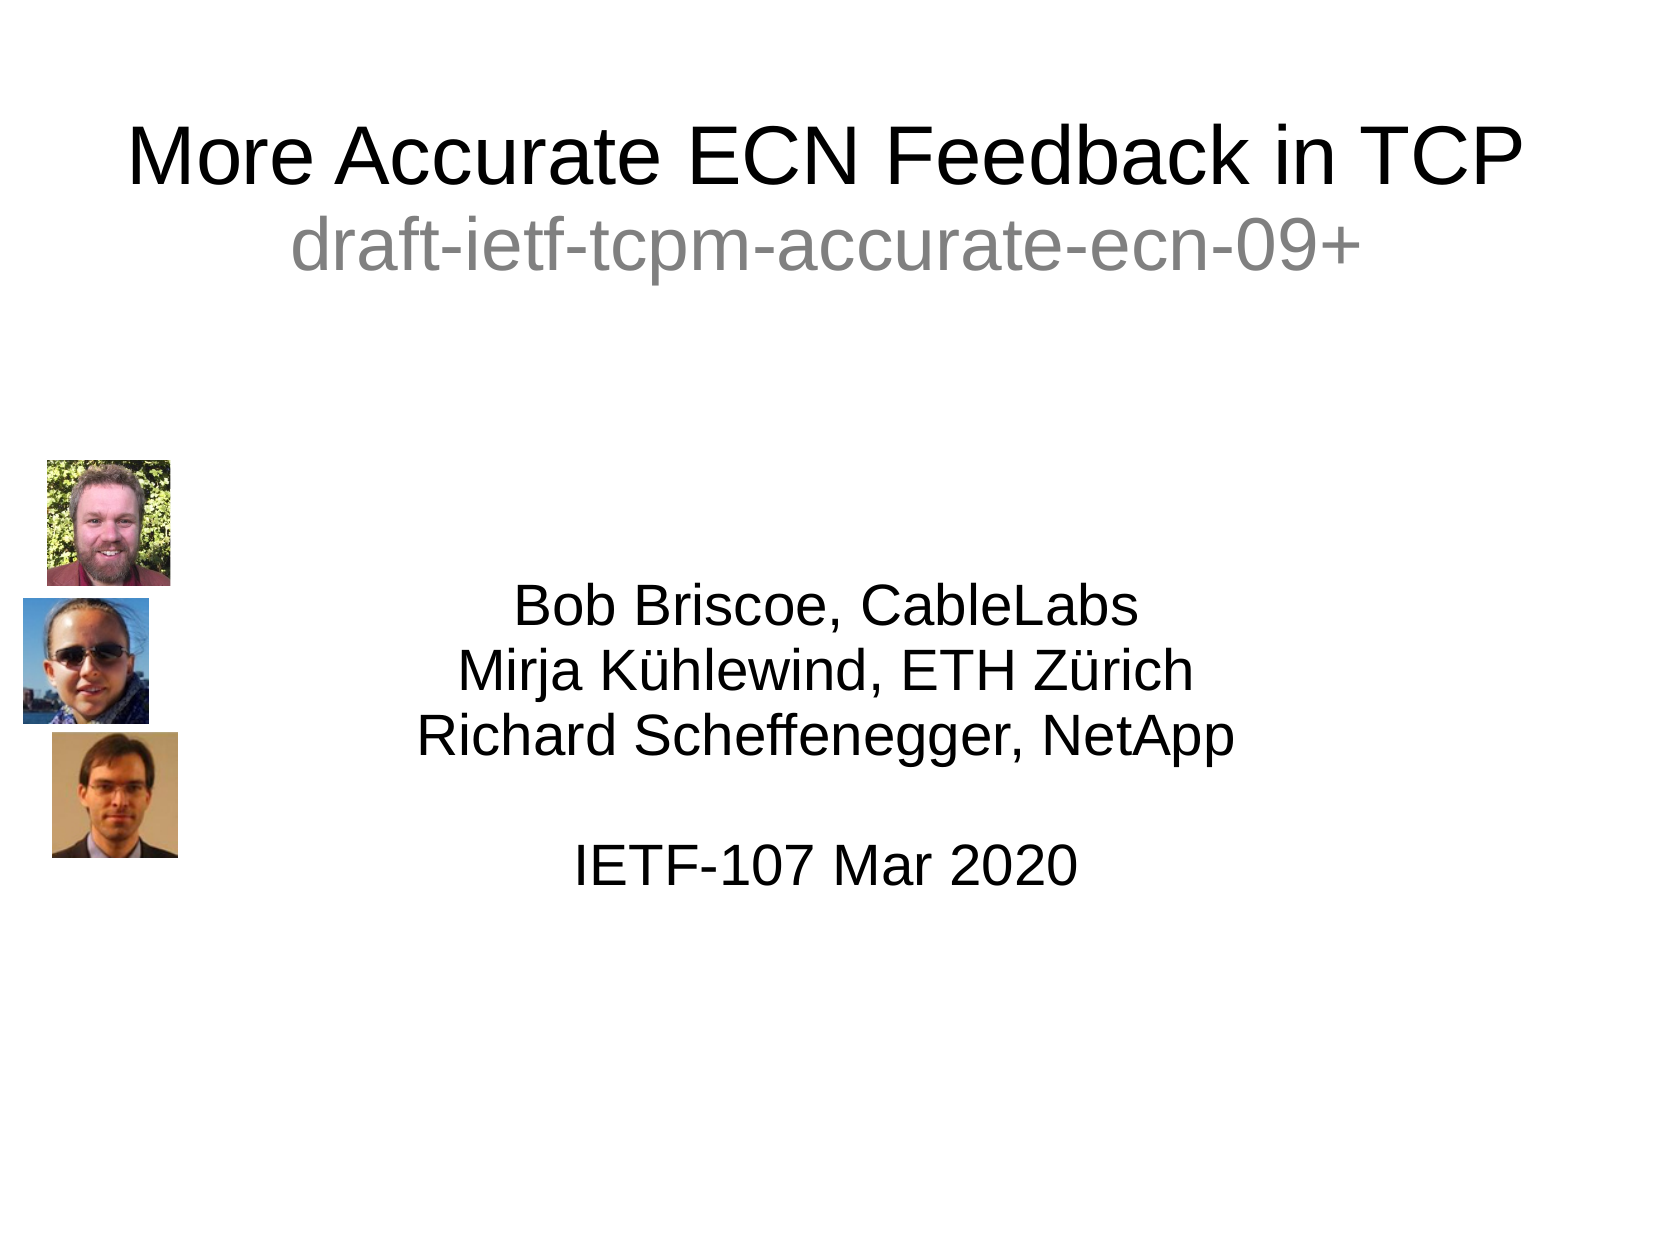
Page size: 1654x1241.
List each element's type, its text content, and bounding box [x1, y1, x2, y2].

subtitle Bob Briscoe, CableLabs Mirja Kühlewind, ETH Zürich Richard Scheffenegger, NetApp IETF-107 Mar 2020 [82, 460, 1571, 1010]
picture [23, 598, 149, 724]
title More Accurate ECN Feedback in TCP draft-ietf-tcpm-accurate-ecn-09+ [82, 58, 1571, 337]
picture [47, 460, 171, 586]
picture [52, 732, 178, 858]
